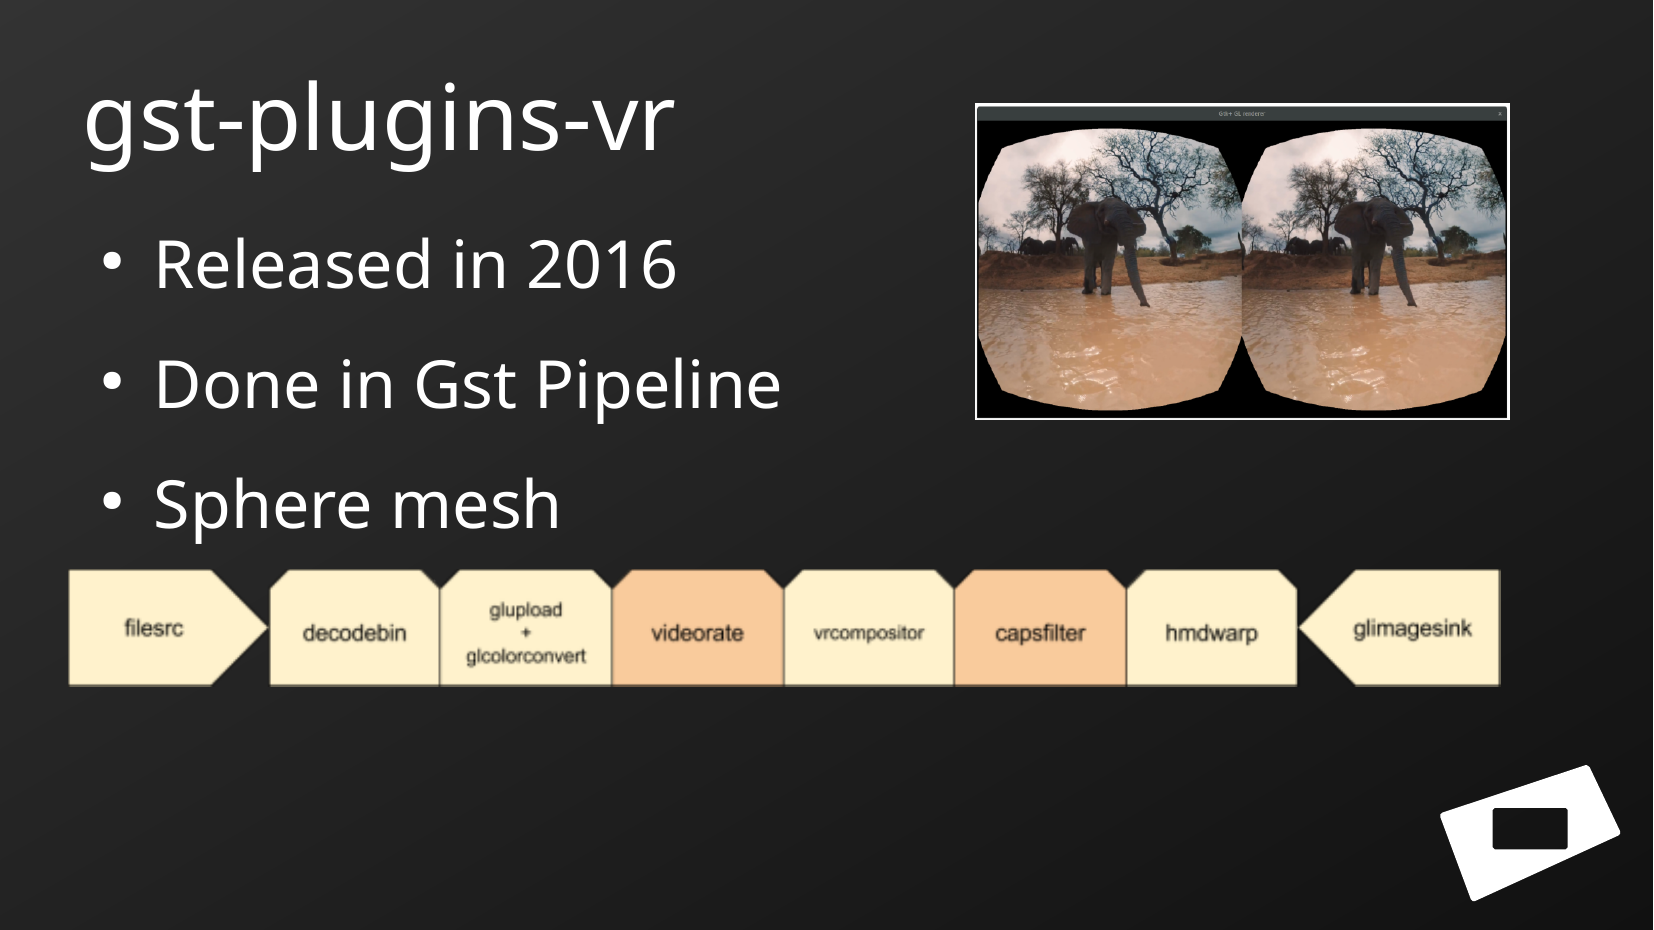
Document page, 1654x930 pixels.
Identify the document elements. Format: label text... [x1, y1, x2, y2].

picture [975, 103, 1510, 420]
title gst-plugins-vr [82, 37, 1571, 193]
picture [1440, 765, 1621, 902]
list Released in 2016 Done in Gst Pipeline Sphere mesh [82, 217, 1571, 757]
picture [68, 569, 1501, 687]
